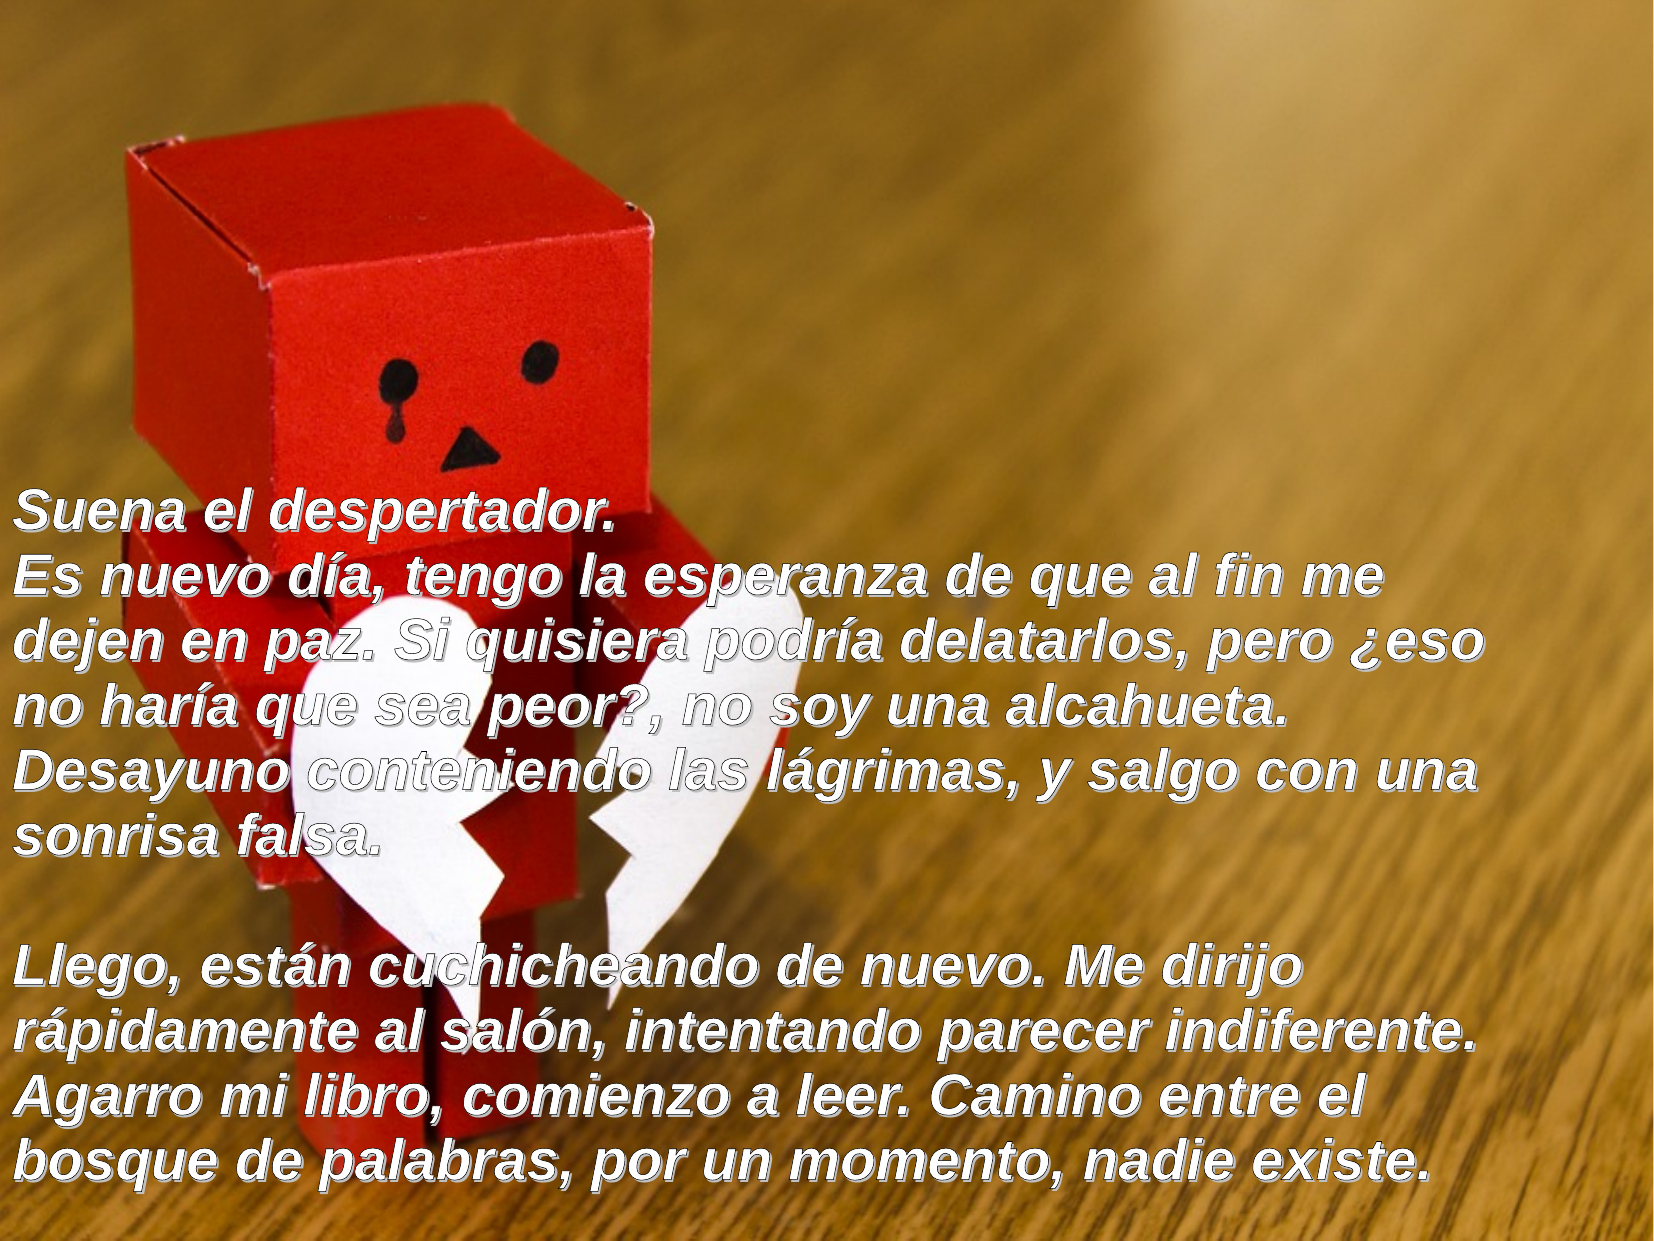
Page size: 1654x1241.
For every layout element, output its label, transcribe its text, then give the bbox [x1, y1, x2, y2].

picture [0, 0, 1654, 1241]
subtitle Suena el despertador. Es nuevo día, tengo la esperanza de que al fin me dejen en paz. Si quisiera podría delatarlos, pero ¿eso no haría que sea peor?, no soy una alcahueta. Desayuno conteniendo las lágrimas, y salgo con una sonrisa falsa. Llego, están cuchicheando de nuevo. Me dirijo rápidamente al salón, intentando parecer indiferente. Agarro mi libro, comienzo a leer. Camino entre el bosque de palabras, por un momento, nadie existe. [11, 354, 1501, 1241]
